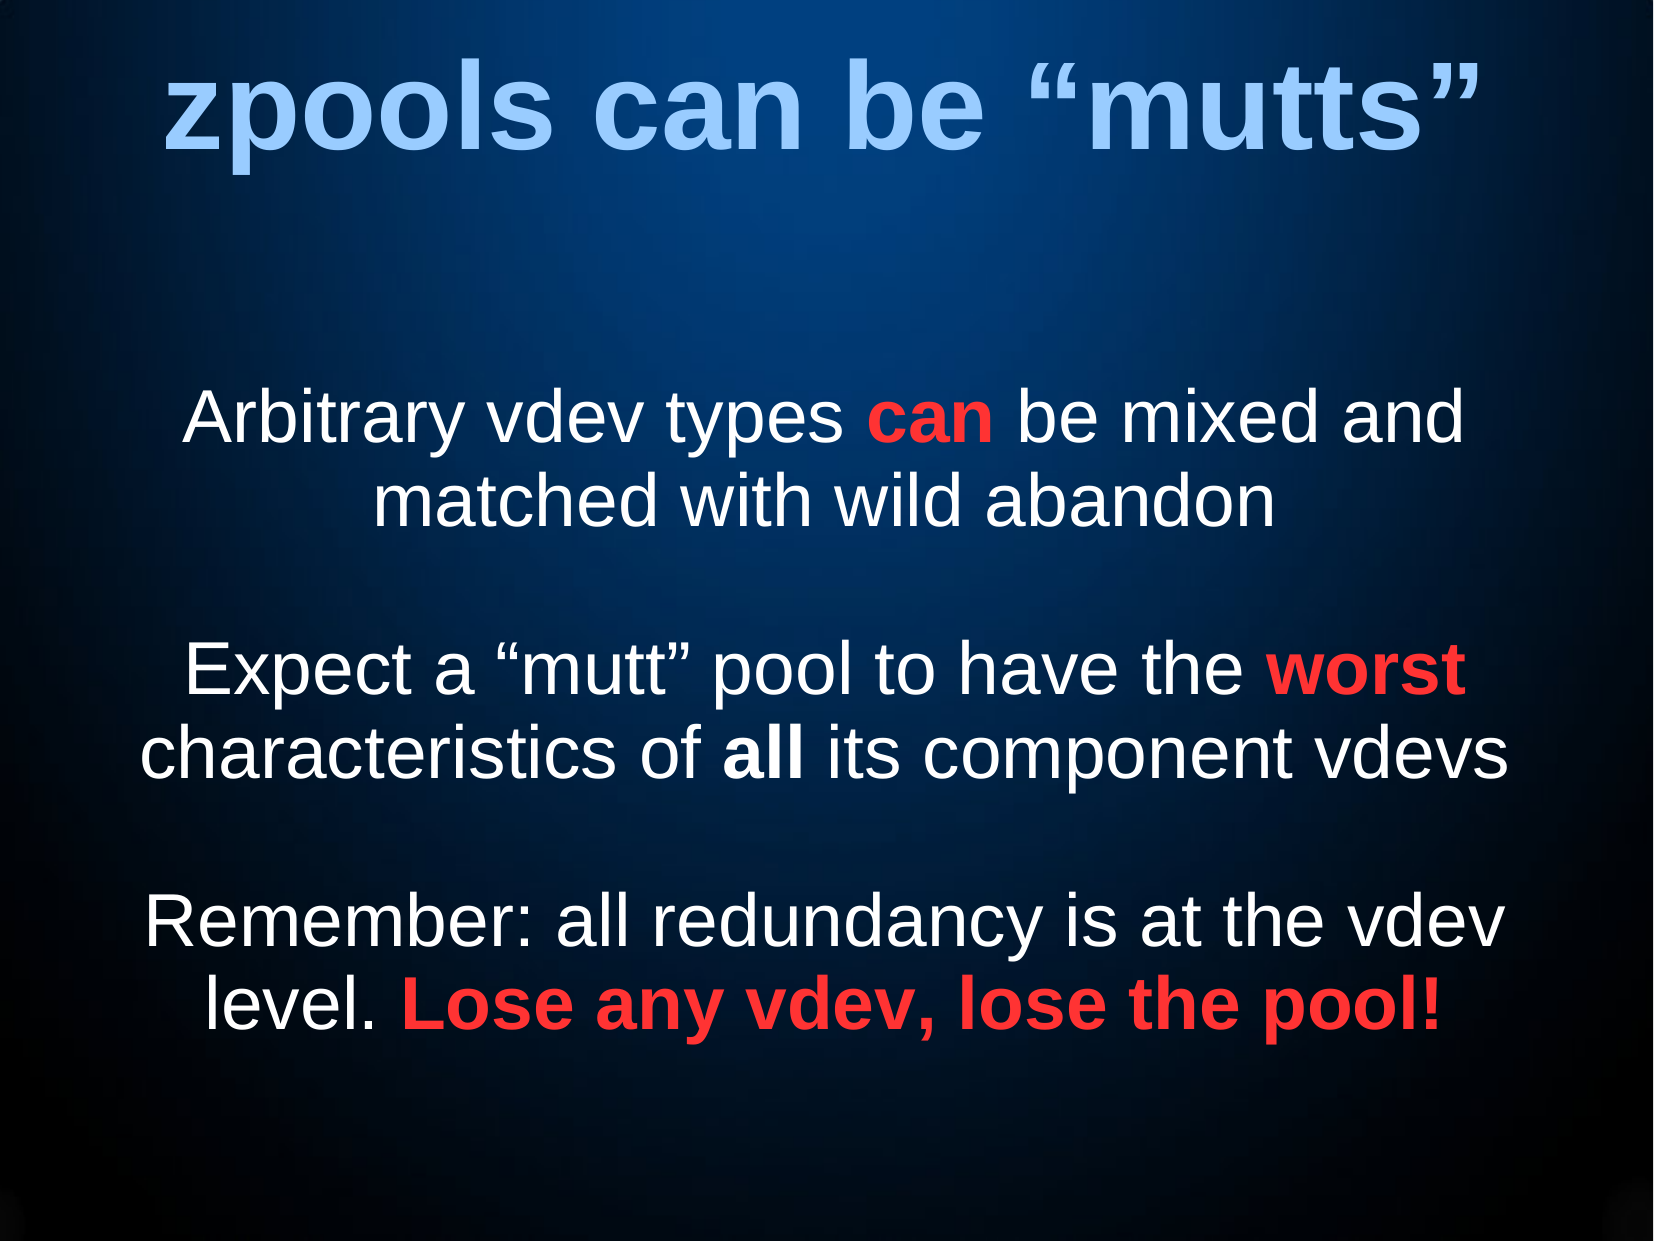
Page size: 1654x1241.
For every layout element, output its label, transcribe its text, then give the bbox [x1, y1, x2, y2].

picture [0, 0, 1654, 1241]
title zpools can be “mutts” [0, 2, 1651, 211]
title Arbitrary vdev types can be mixed and matched with wild abandon Expect a “mutt” pool to have the worst characteristics of all its component vdevs Remember: all redundancy is at the vdev level. Lose any vdev, lose the pool! [60, 222, 1591, 1198]
